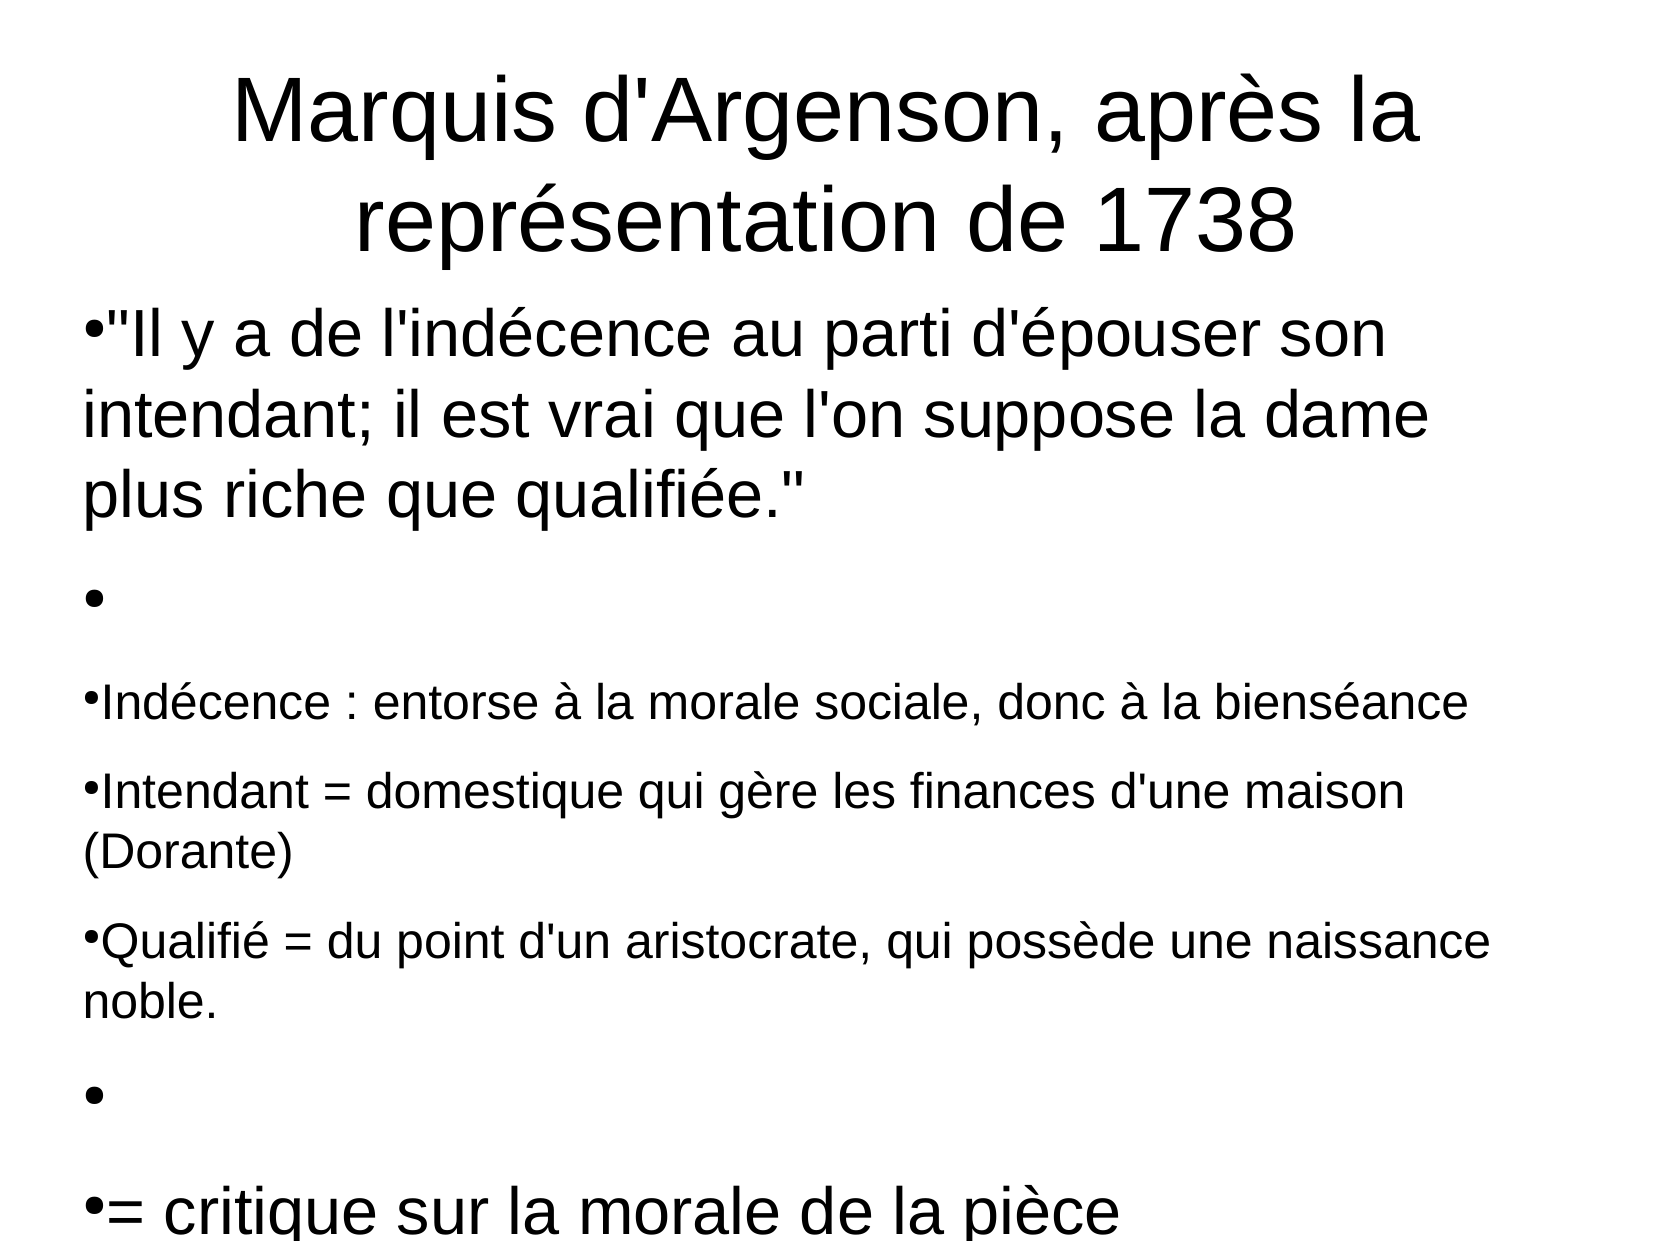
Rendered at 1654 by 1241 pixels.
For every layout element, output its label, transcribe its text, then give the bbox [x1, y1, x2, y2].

title Marquis d'Argenson, après la représentation de 1738 [82, 49, 1571, 257]
list "Il y a de l'indécence au parti d'épouser son intendant; il est vrai que l'on suppose la dame plus riche que qualifiée." Indécence : entorse à la morale sociale, donc à la bienséance Intendant = domestique qui gère les finances d'une maison (Dorante) Qualifié = du point d'un aristocrate, qui possède une naissance noble. = critique sur la morale de la pièce [82, 290, 1571, 1241]
